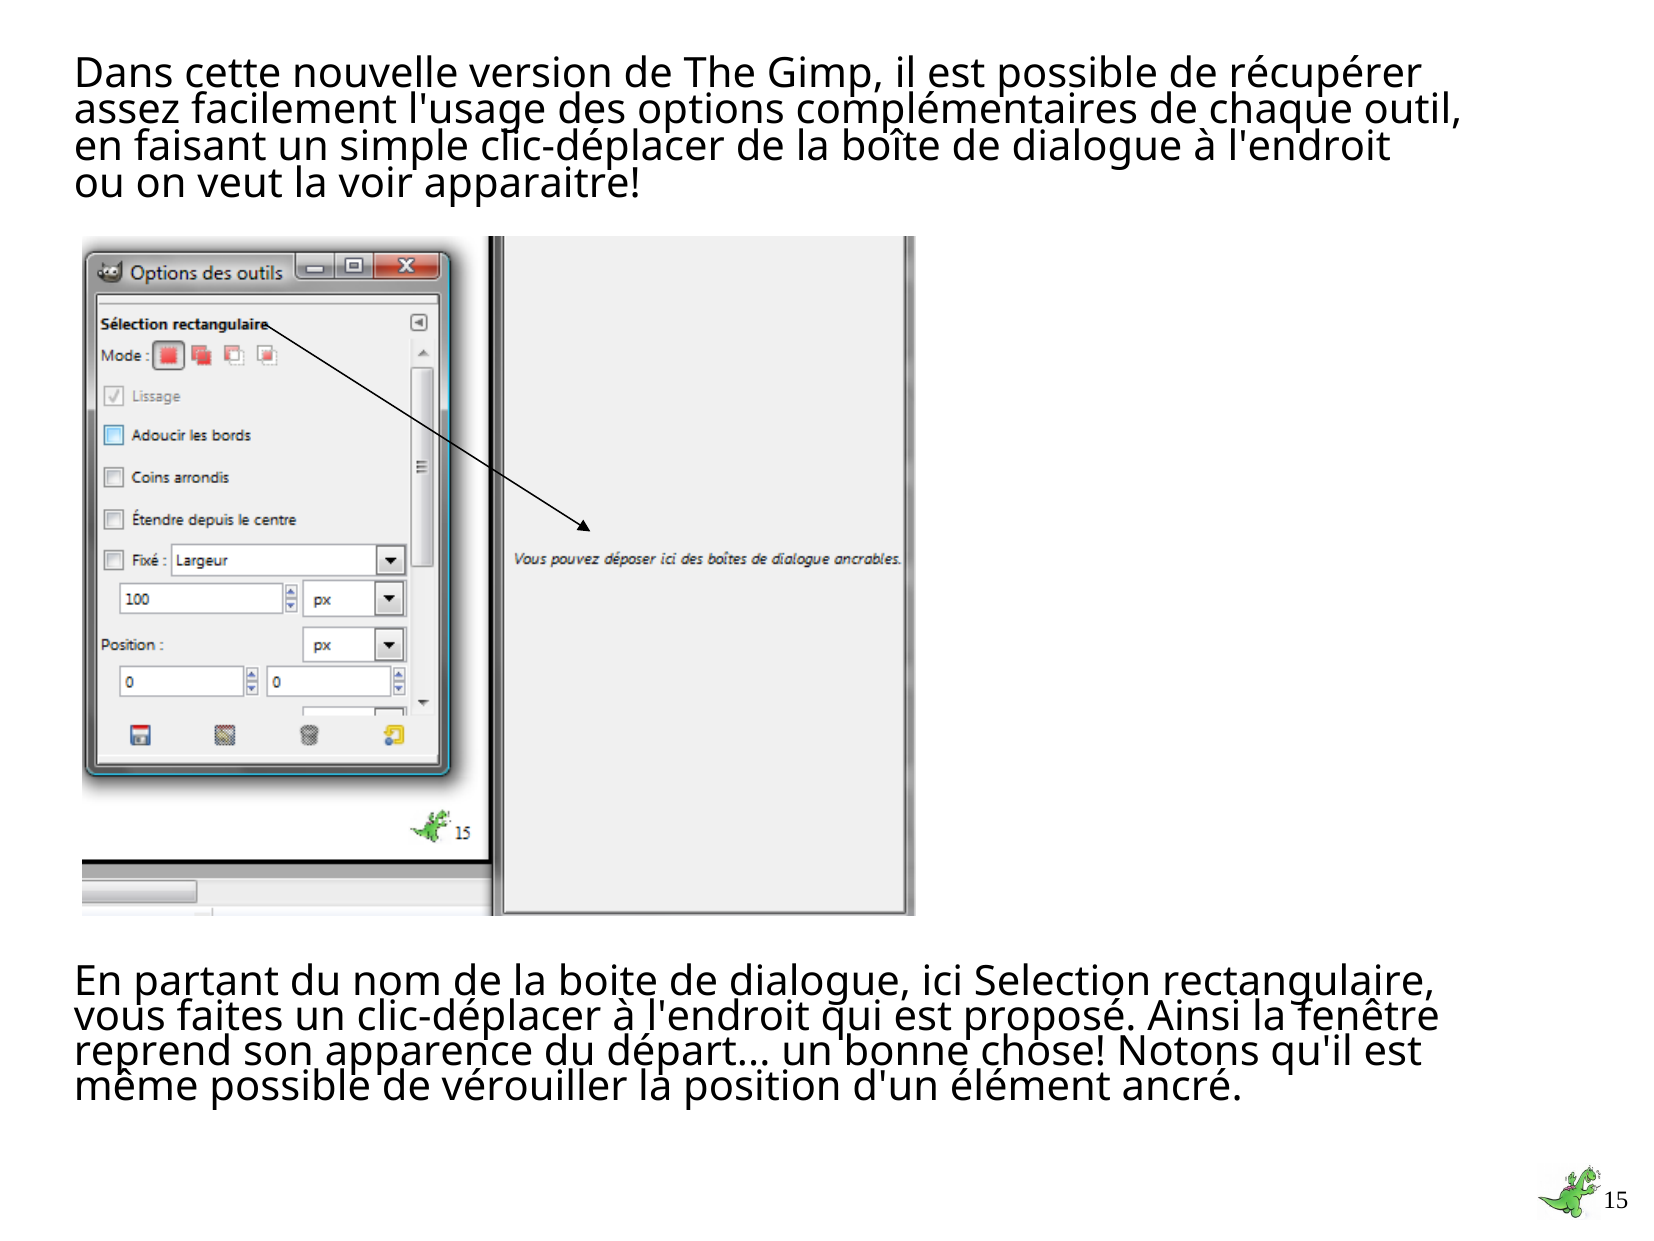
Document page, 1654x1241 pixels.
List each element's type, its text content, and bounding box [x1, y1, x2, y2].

picture [82, 236, 916, 916]
text_box En partant du nom de la boite de dialogue, ici Selection rectangulaire, vous faites un clic-déplacer à l'endroit qui est proposé. Ainsi la fenêtre reprend son apparence du départ... un bonne chose! Notons qu'il est même possible de vérouiller la position d'un élément ancré. [59, 974, 1566, 1152]
text_box 15 [1603, 1186, 1632, 1214]
picture [1537, 1163, 1601, 1220]
text_box Dans cette nouvelle version de The Gimp, il est possible de récupérer assez facilement l'usage des options complémentaires de chaque outil, en faisant un simple clic-déplacer de la boîte de dialogue à l'endroit ou on veut la voir apparaitre! [59, 64, 1625, 379]
